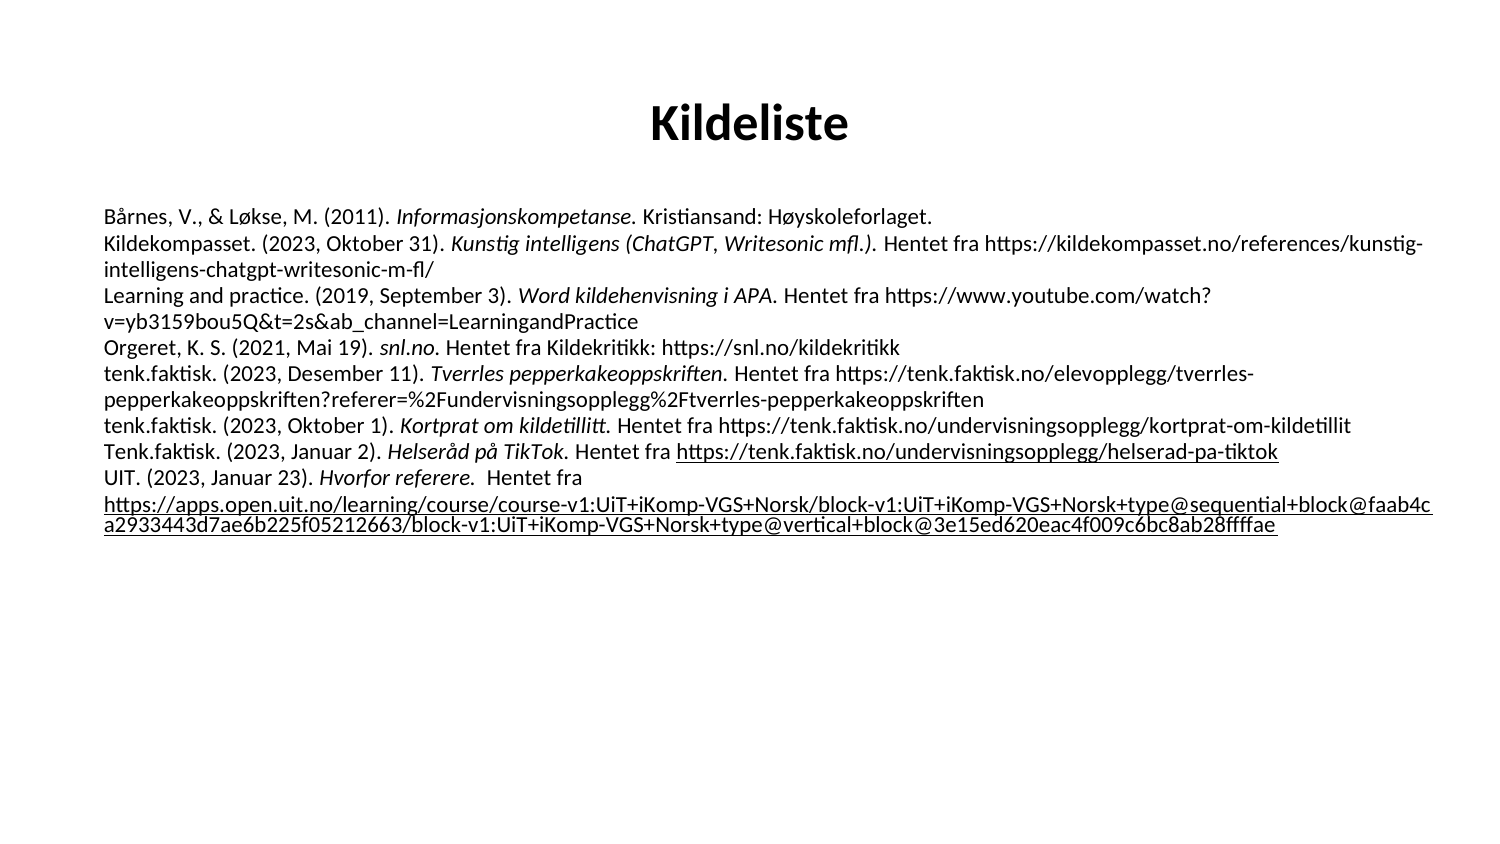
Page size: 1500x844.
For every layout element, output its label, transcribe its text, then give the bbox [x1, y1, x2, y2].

title Kildeliste [51, 72, 1449, 167]
list Bårnes, V., & Løkse, M. (2011). Informasjonskompetanse. Kristiansand: Høyskoleforlaget. Kildekompasset. (2023, Oktober 31). Kunstig intelligens (ChatGPT, Writesonic mfl.). Hentet fra https://kildekompasset.no/references/kunstig-intelligens-chatgpt-writesonic-m-fl/ Learning and practice. (2019, September 3). Word kildehenvisning i APA. Hentet fra https://www.youtube.com/watch?v=yb3159bou5Q&t=2s&ab_channel=LearningandPractice Orgeret, K. S. (2021, Mai 19). snl.no. Hentet fra Kildekritikk: https://snl.no/kildekritikk tenk.faktisk. (2023, Desember 11). Tverrles pepperkakeoppskriften. Hentet fra https://tenk.faktisk.no/elevopplegg/tverrles-pepperkakeoppskriften?referer=%2Fundervisningsopplegg%2Ftverrles-pepperkakeoppskriften tenk.faktisk. (2023, Oktober 1). Kortprat om kildetillitt. Hentet fra https://tenk.faktisk.no/undervisningsopplegg/kortprat-om-kildetillit Tenk.faktisk. (2023, Januar 2). Helseråd på TikTok. Hentet fra https://tenk.faktisk.no/undervisningsopplegg/helserad-pa-tiktok UIT. (2023, Januar 23). Hvorfor referere. Hentet fra https://apps.open.uit.no/learning/course/course-v1:UiT+iKomp-VGS+Norsk/block-v1:UiT+iKomp-VGS+Norsk+type@sequential+block@faab4ca2933443d7ae6b225f05212663/block-v1:UiT+iKomp-VGS+Norsk+type@vertical+block@3e15ed620eac4f009c6bc8ab28ffffae [51, 189, 1449, 750]
